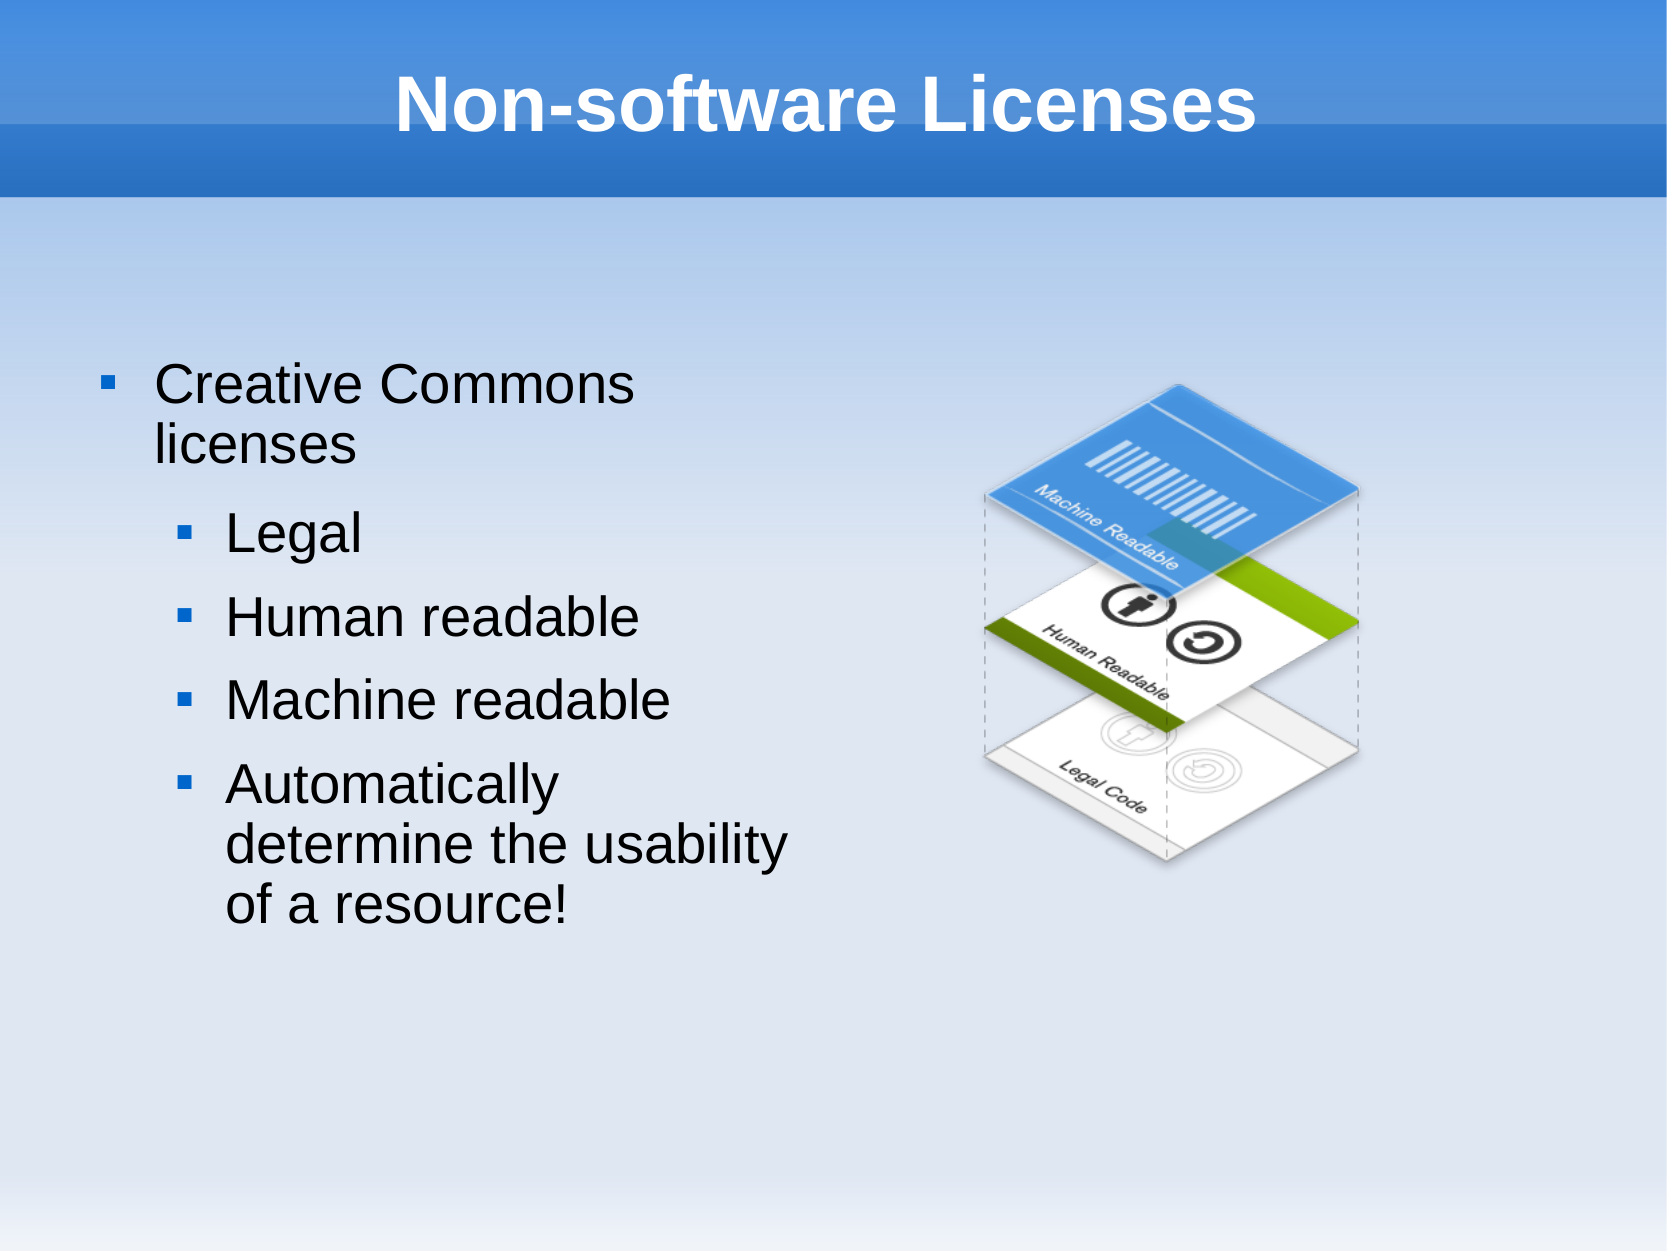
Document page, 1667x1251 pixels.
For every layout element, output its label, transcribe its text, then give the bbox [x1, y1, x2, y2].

picture [0, 0, 1667, 1251]
list Creative Commons licenses Legal Human readable Machine readable Automatically determine the usability of a resource! [83, 292, 826, 1118]
title Non-software Licenses [77, 0, 1578, 209]
